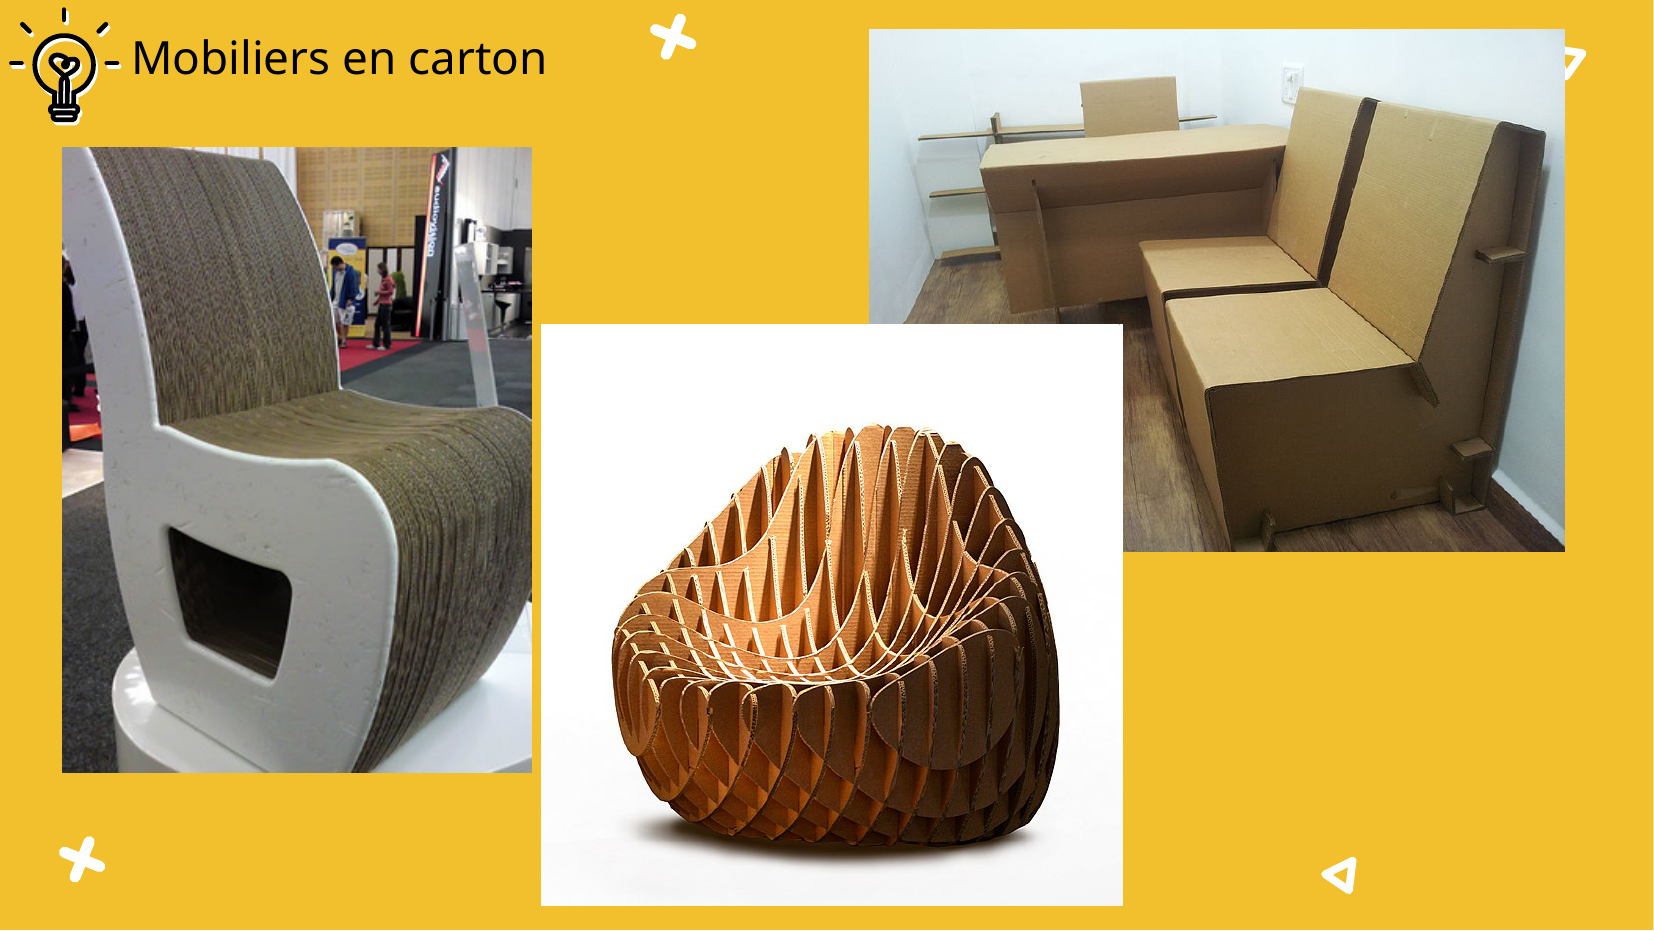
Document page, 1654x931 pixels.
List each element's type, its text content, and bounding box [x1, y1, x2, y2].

title Mobiliers en carton [131, 0, 827, 120]
picture [541, 29, 1565, 906]
picture [62, 147, 532, 773]
